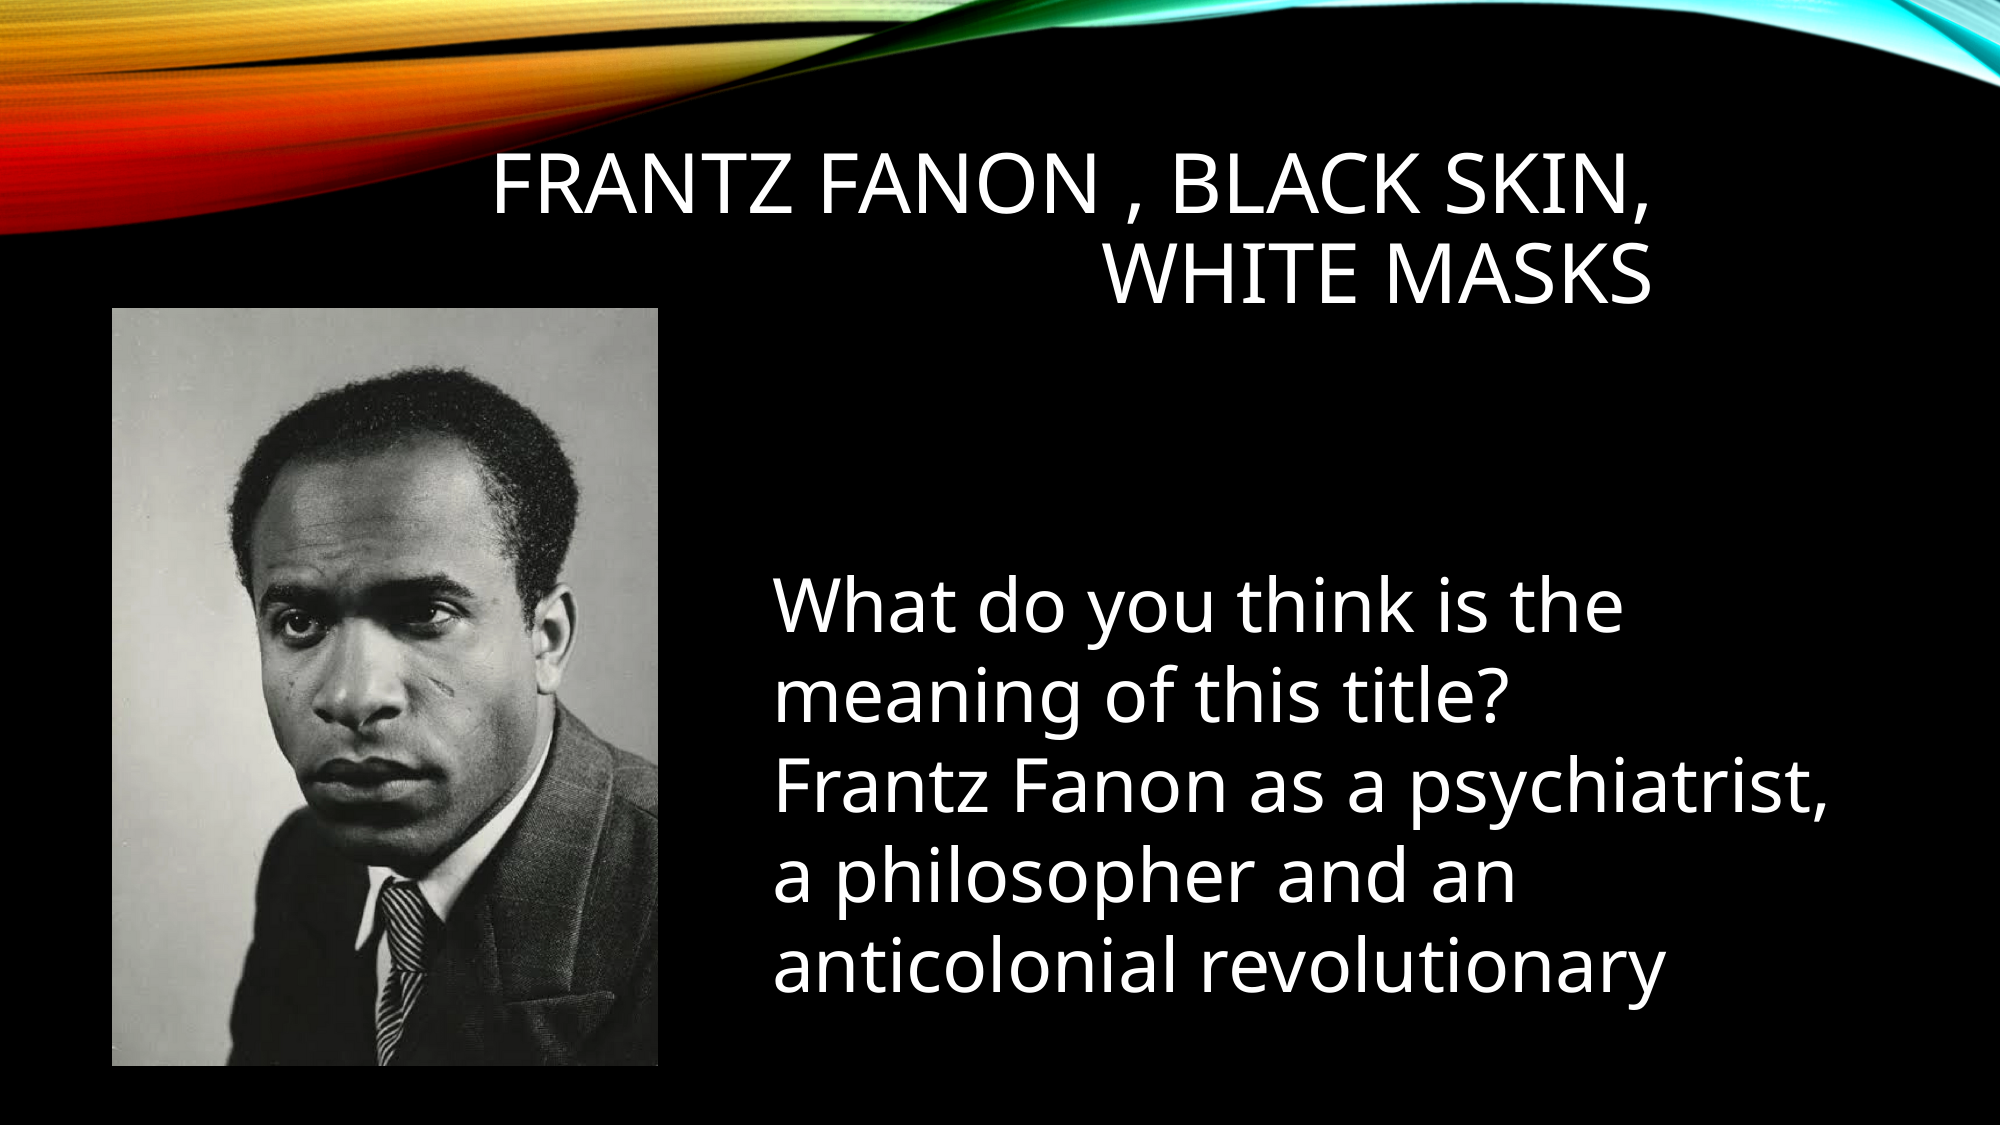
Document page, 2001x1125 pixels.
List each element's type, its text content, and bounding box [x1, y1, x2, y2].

title FRANTZ Fanon , Black Skin, White Masks [474, 125, 1888, 338]
text_box What do you think is the meaning of this title? Frantz Fanon as a psychiatrist, a philosopher and an anticolonial revolutionary [757, 549, 1852, 1020]
picture [112, 308, 658, 1066]
